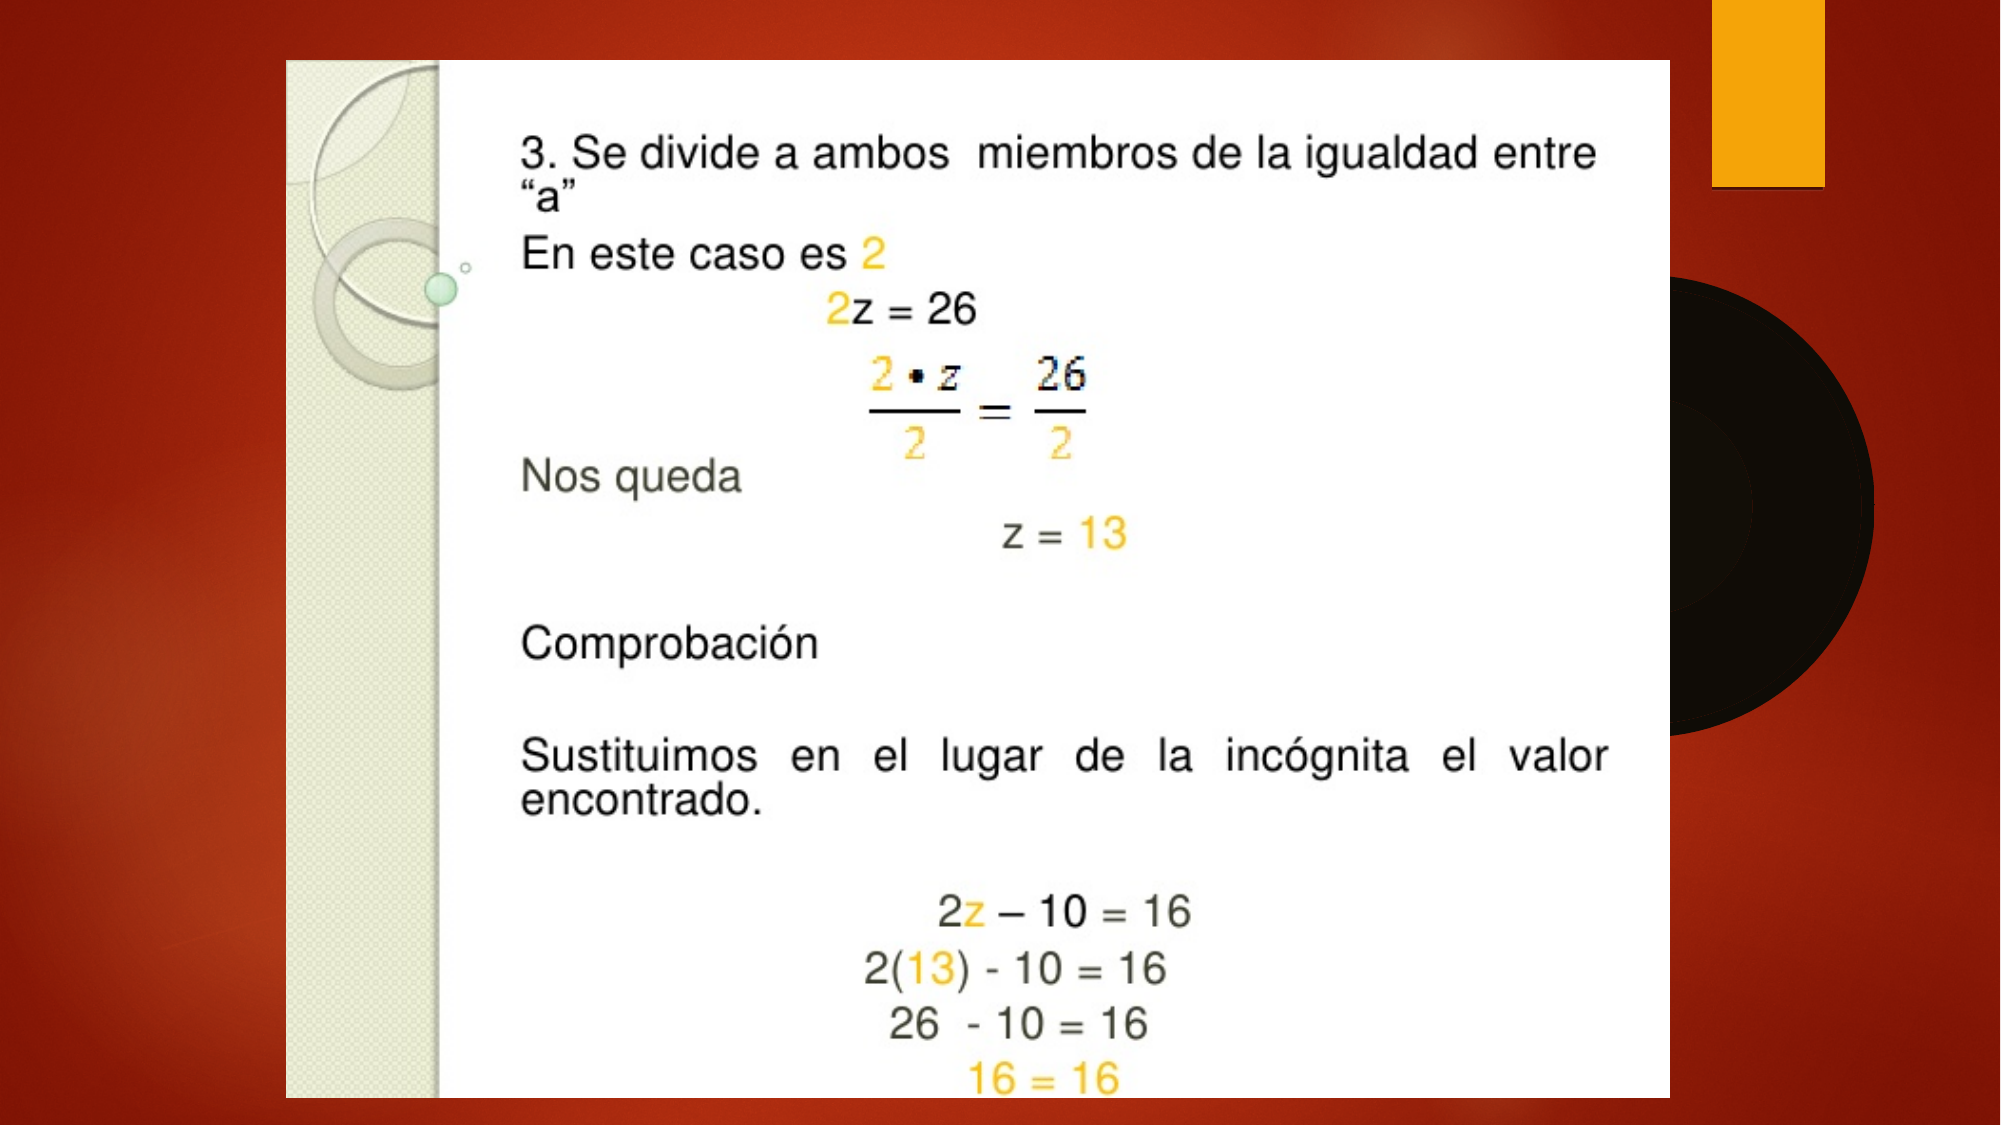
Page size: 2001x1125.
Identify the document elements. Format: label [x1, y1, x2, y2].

picture [286, 60, 1670, 1098]
